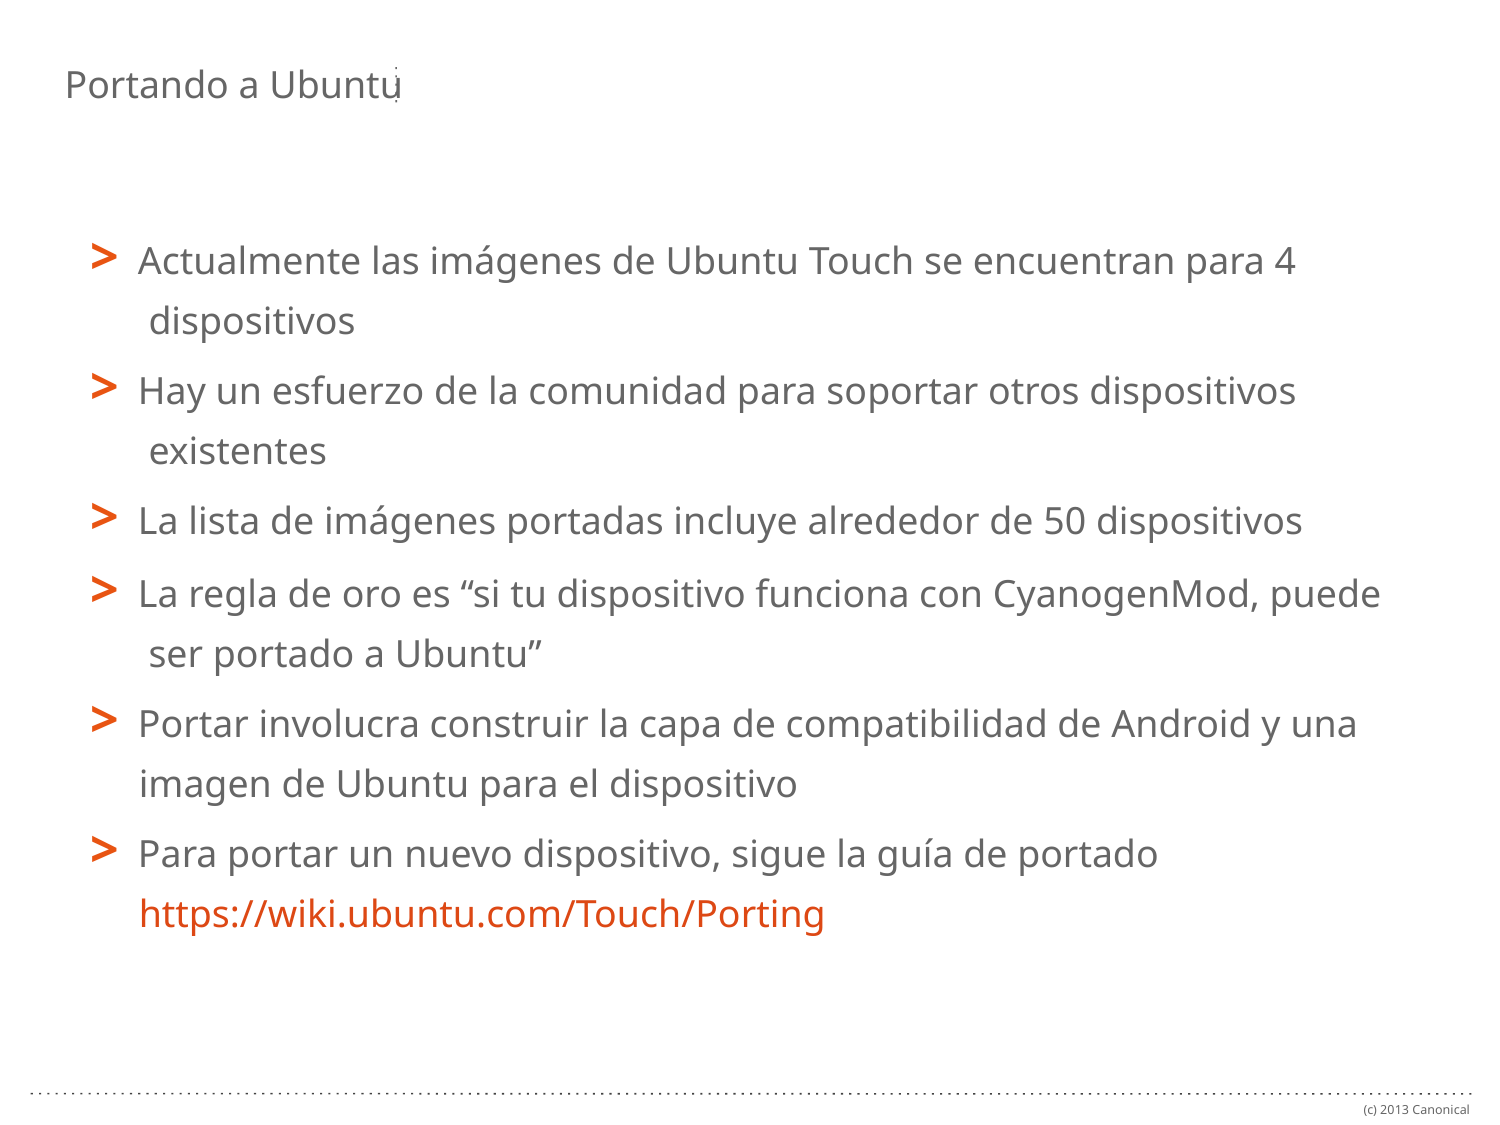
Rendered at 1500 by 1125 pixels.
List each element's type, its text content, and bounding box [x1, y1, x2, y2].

title Portando a Ubuntu [49, 53, 503, 114]
text_box (c) 2013 Canonical [19, 1099, 1485, 1119]
list > Actualmente las imágenes de Ubuntu Touch se encuentran para 4 dispositivos > Hay un esfuerzo de la comunidad para soportar otros dispositivos existentes > La lista de imágenes portadas incluye alrededor de 50 dispositivos > La regla de oro es “si tu dispositivo funciona con CyanogenMod, puede ser portado a Ubuntu” > Portar involucra construir la capa de compatibilidad de Android y una imagen de Ubuntu para el dispositivo > Para portar un nuevo dispositivo, sigue la guía de portado https://wiki.ubuntu.com/Touch/Porting [75, 209, 1425, 1078]
